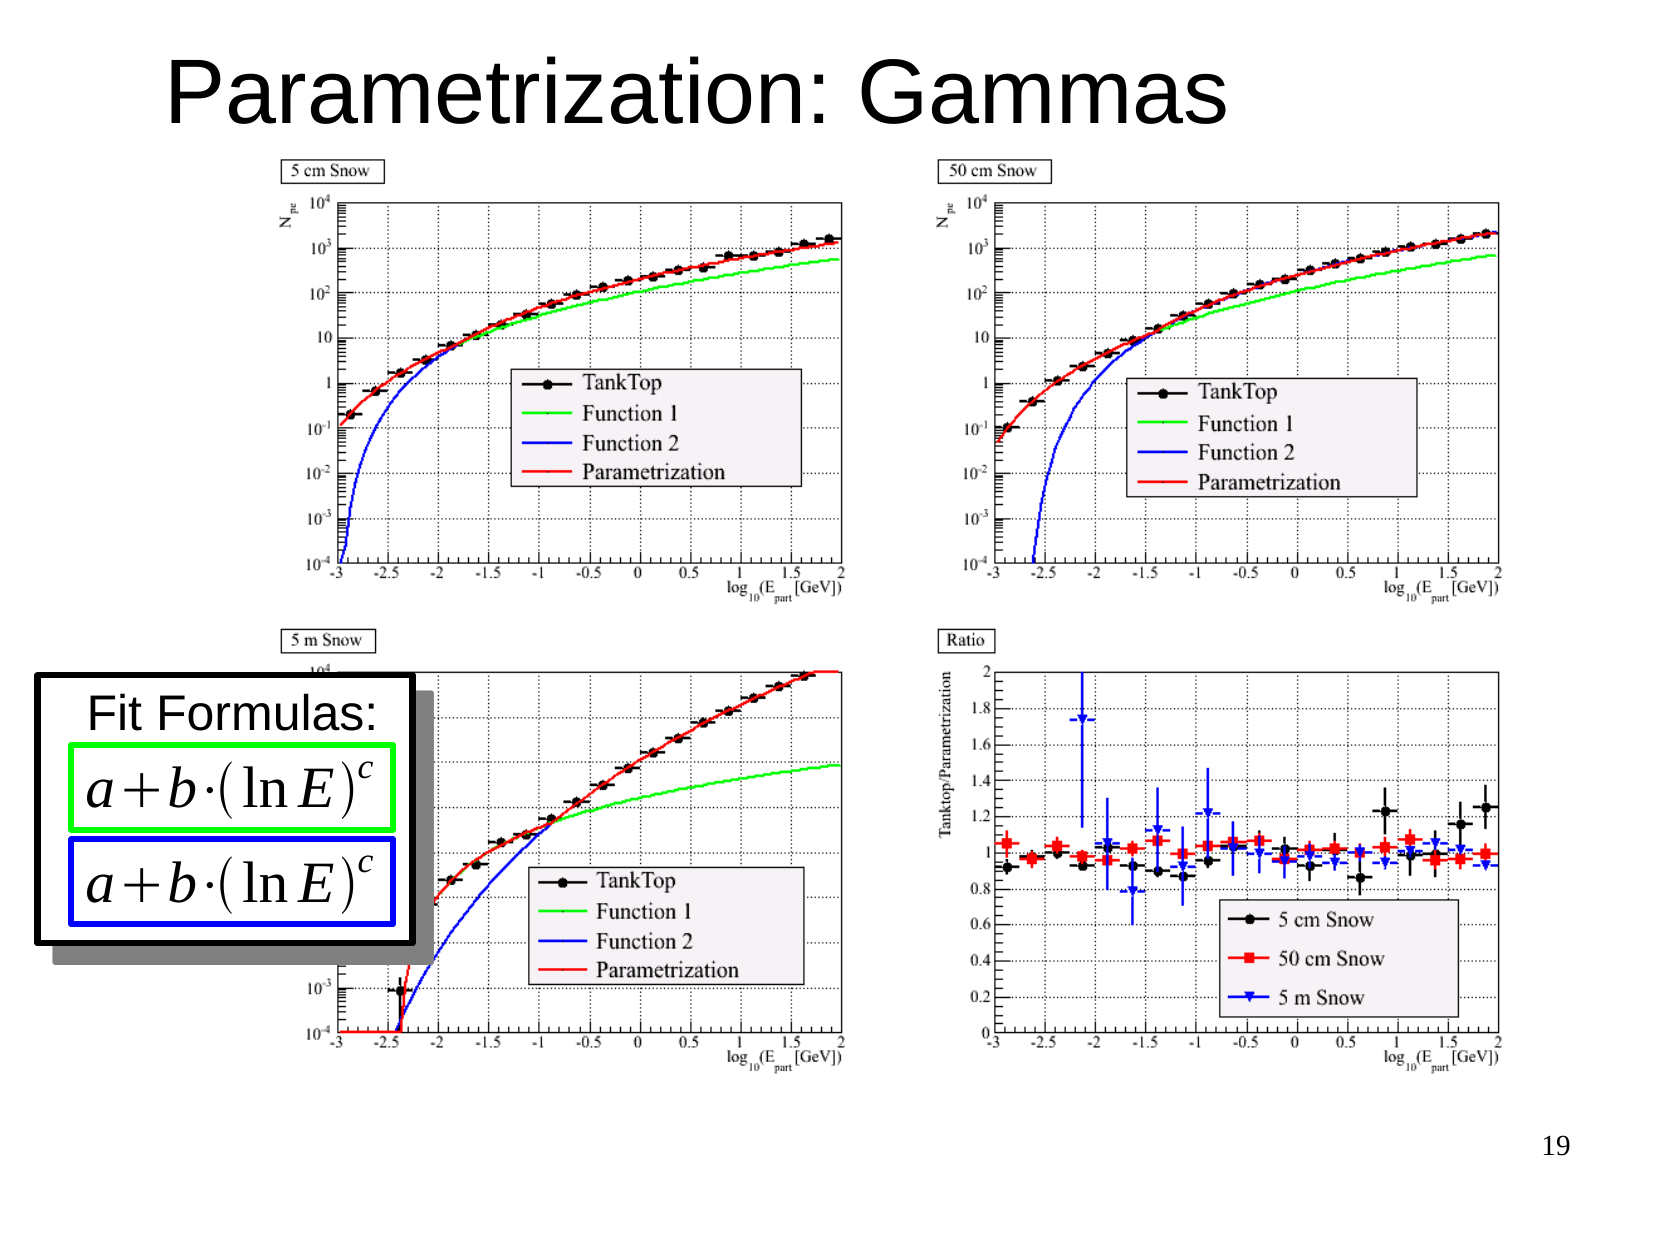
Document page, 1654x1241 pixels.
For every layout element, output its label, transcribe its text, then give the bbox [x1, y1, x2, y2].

chart [74, 843, 389, 919]
chart [74, 748, 389, 824]
text_box Fit Formulas: [37, 675, 413, 944]
picture [262, 149, 1576, 1088]
text_box Parametrization: Gammas [150, 32, 1426, 151]
